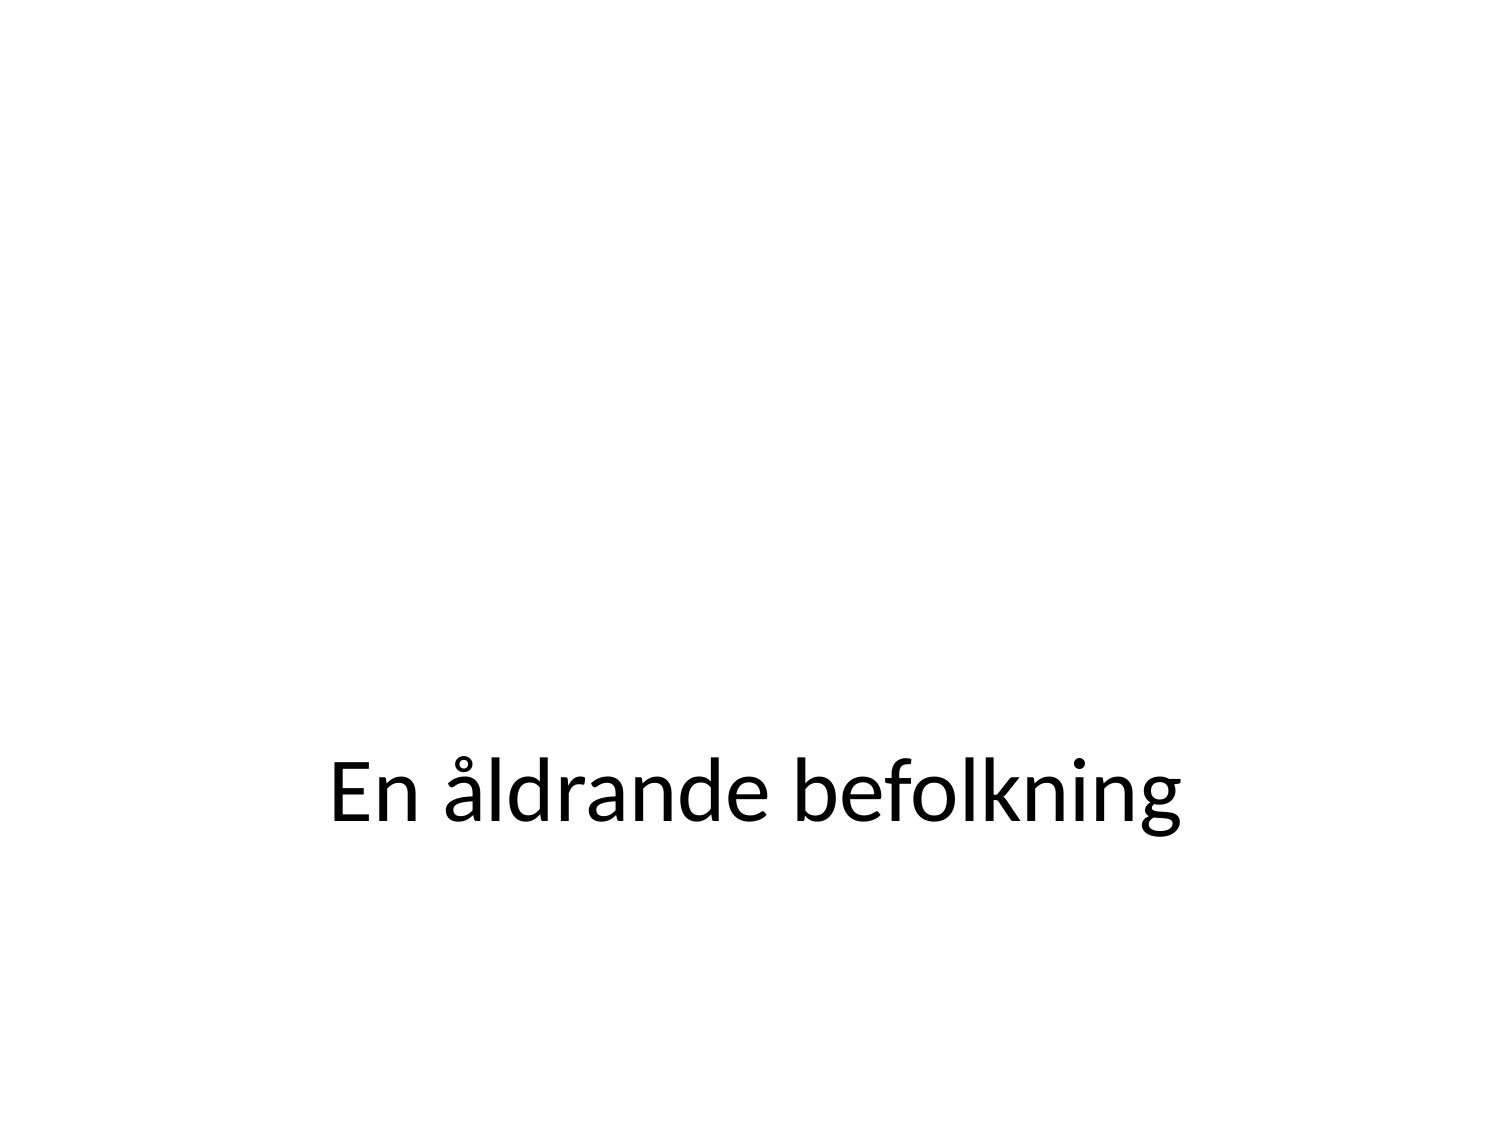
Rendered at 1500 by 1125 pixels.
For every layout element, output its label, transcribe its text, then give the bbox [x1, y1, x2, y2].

title En åldrande befolkning [118, 722, 1394, 947]
